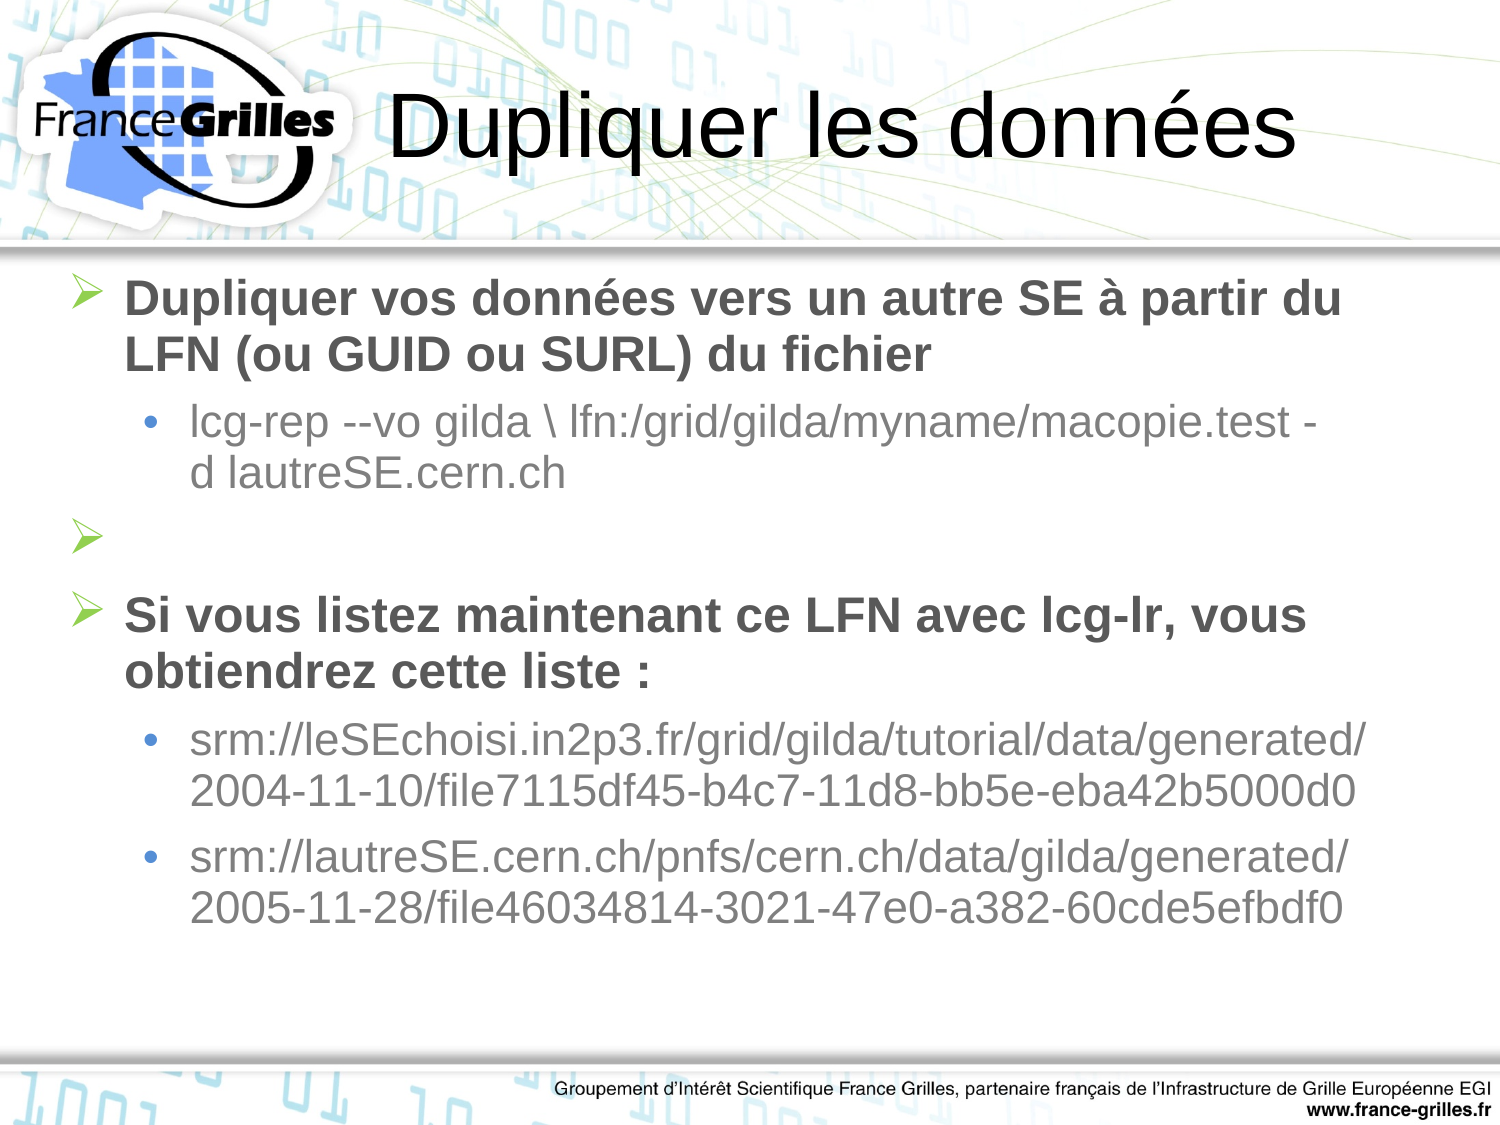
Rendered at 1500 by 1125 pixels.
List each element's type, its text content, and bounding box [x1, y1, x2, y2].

title Dupliquer les données [372, 7, 1459, 244]
picture [0, 0, 1500, 1125]
list Dupliquer vos données vers un autre SE à partir du LFN (ou GUID ou SURL) du fichier lcg-rep --vo gilda \ lfn:/grid/gilda/myname/macopie.test -d lautreSE.cern.ch Si vous listez maintenant ce LFN avec lcg-lr, vous obtiendrez cette liste : srm://leSEchoisi.in2p3.fr/grid/gilda/tutorial/data/generated/2004-11-10/file7115df45-b4c7-11d8-bb5e-eba42b5000d0 srm://lautreSE.cern.ch/pnfs/cern.ch/data/gilda/generated/2005-11-28/file46034814-3021-47e0-a382-60cde5efbdf0 [53, 262, 1459, 1024]
